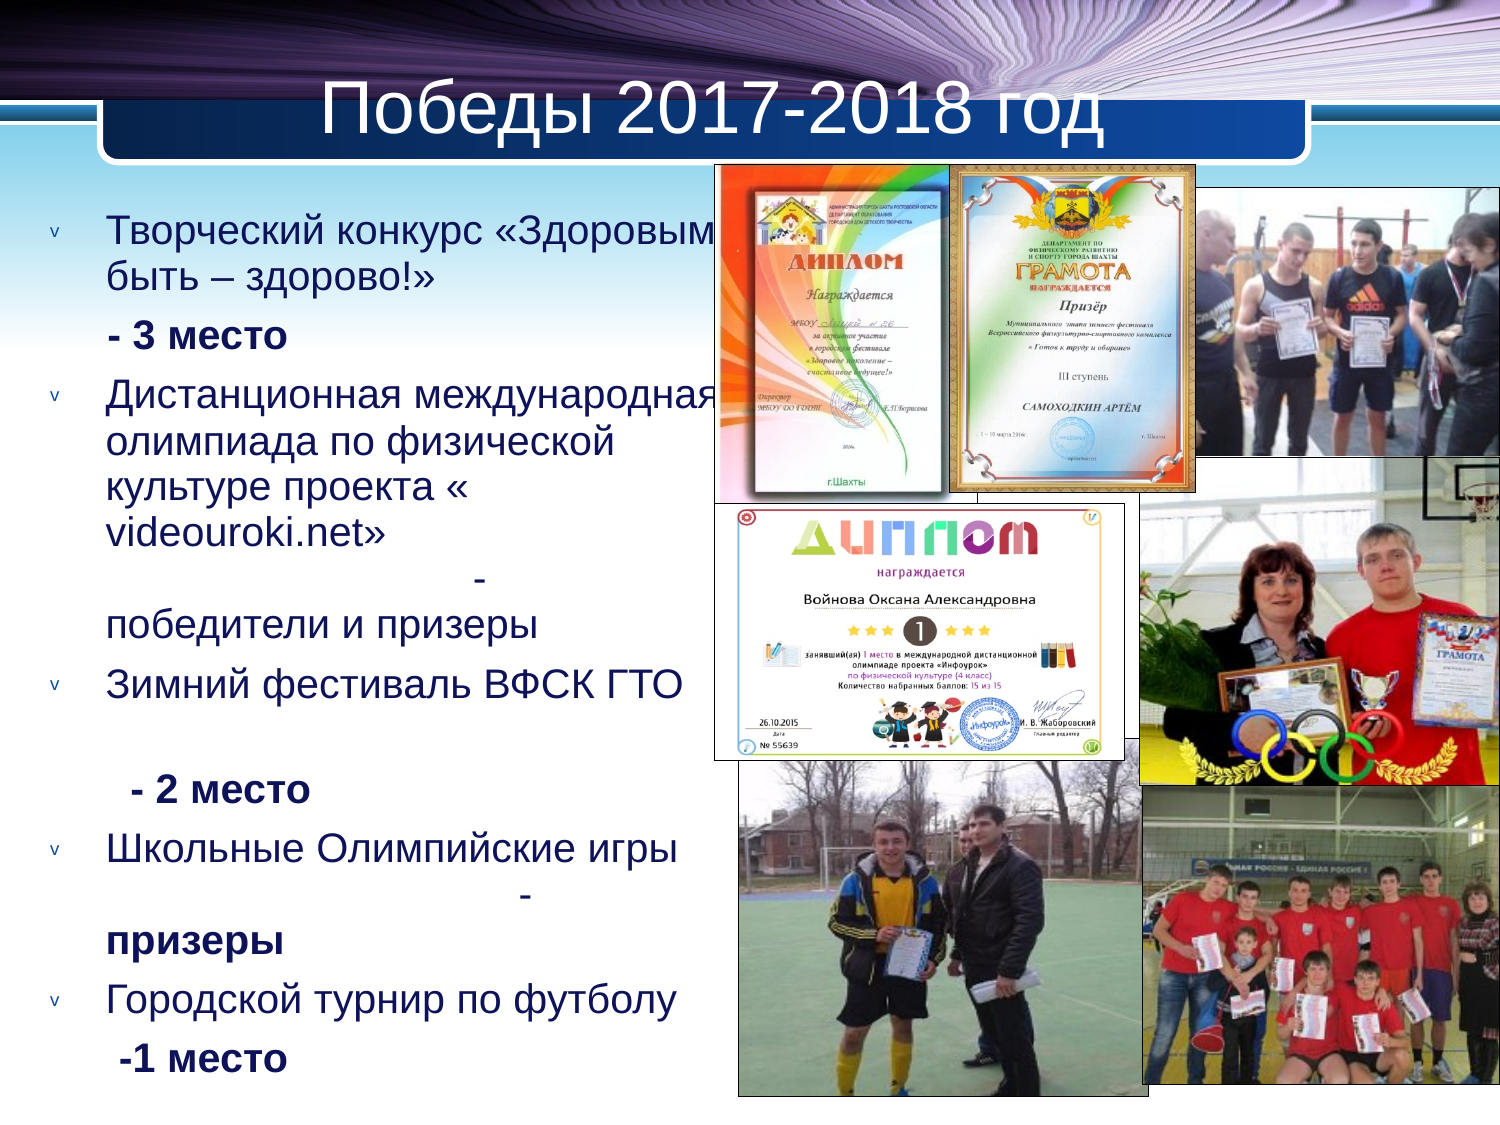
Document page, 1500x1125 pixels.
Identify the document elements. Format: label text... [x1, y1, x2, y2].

list Творческий конкурс «Здоровым быть – здорово!» - 3 место Дистанционная международная олимпиада по физической культуре проекта « videouroki.net» - победители и призеры Зимний фестиваль ВФСК ГТО - 2 место Школьные Олимпийские игры - призеры Городской турнир по футболу -1 место [35, 200, 739, 1090]
picture [0, 0, 1500, 100]
title Победы 2017-2018 год [137, 61, 1288, 154]
picture [714, 163, 1500, 1097]
